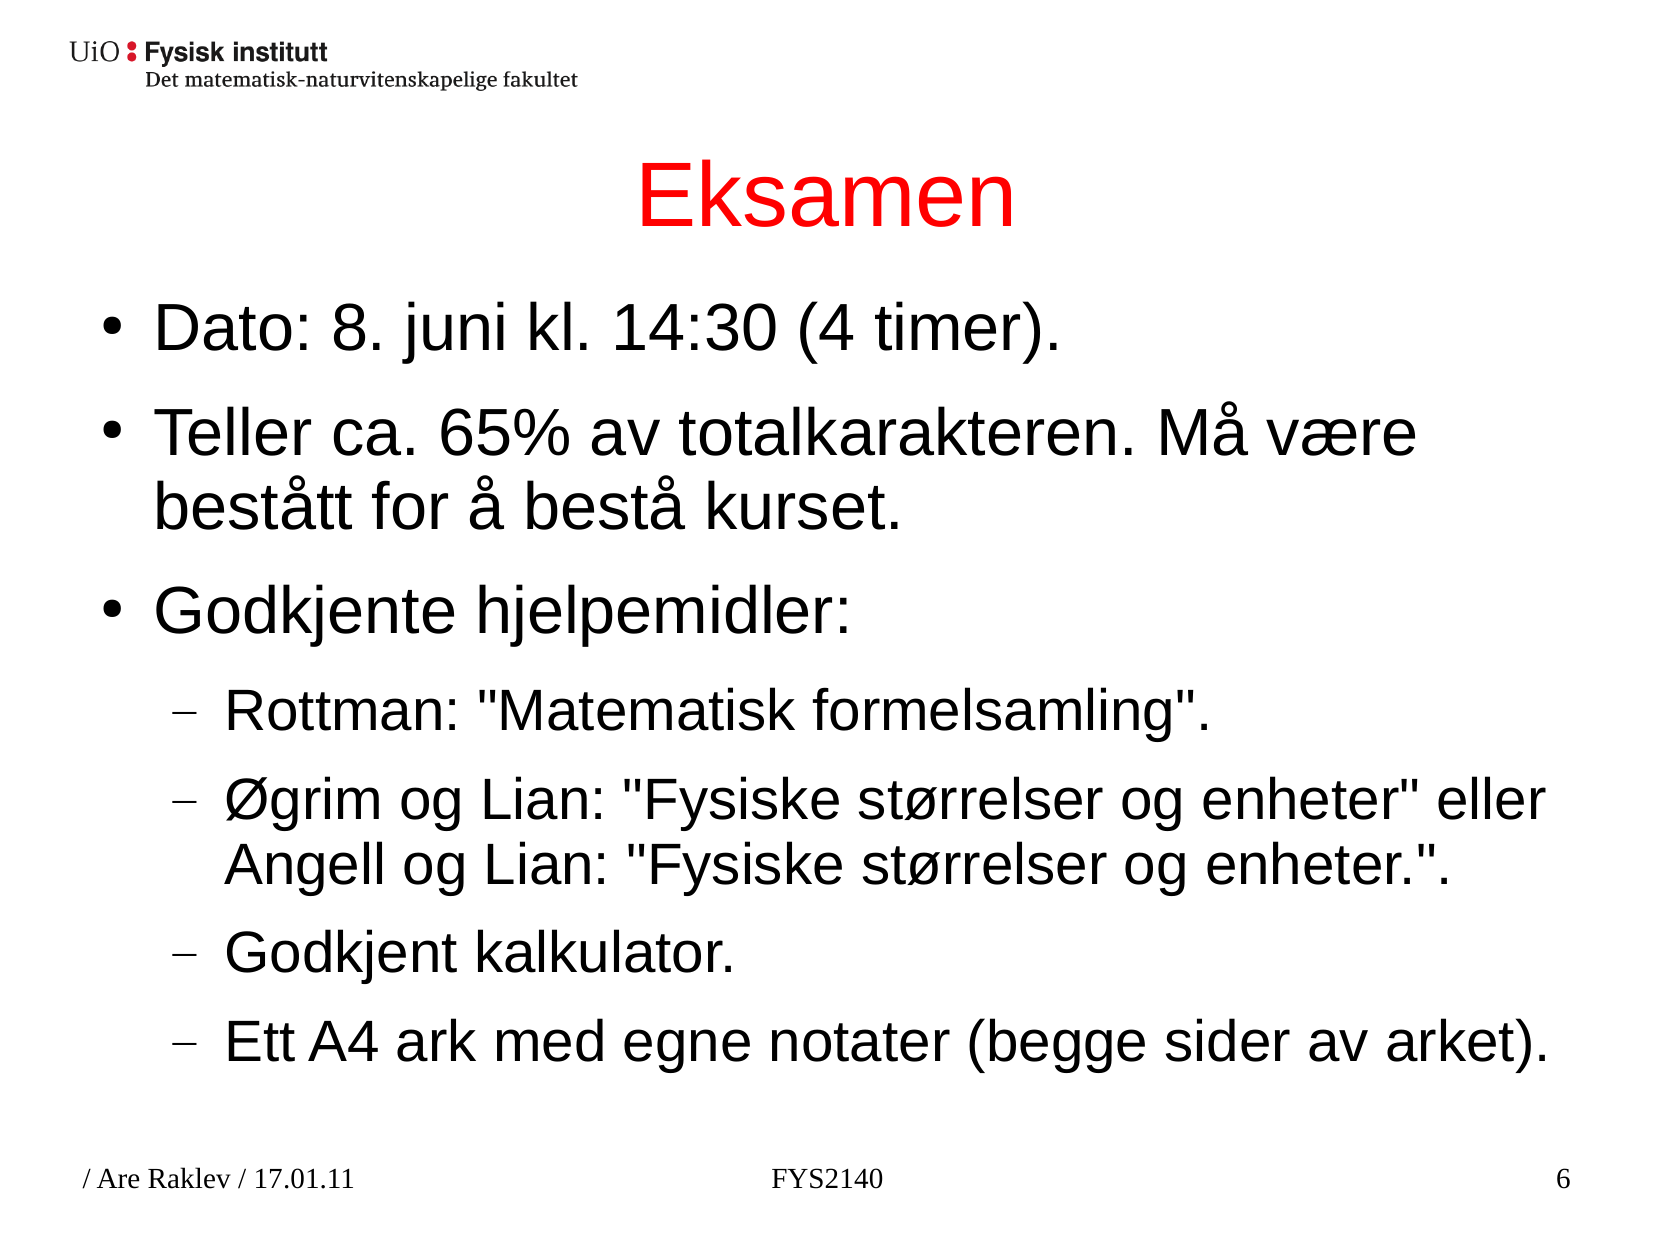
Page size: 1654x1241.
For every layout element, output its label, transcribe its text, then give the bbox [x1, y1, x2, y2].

picture [68, 37, 581, 93]
list Dato: 8. juni kl. 14:30 (4 timer). Teller ca. 65% av totalkarakteren. Må være bestått for å bestå kurset. Godkjente hjelpemidler: Rottman: "Matematisk formelsamling". Øgrim og Lian: "Fysiske størrelser og enheter" eller Angell og Lian: "Fysiske størrelser og enheter.". Godkjent kalkulator. Ett A4 ark med egne notater (begge sider av arket). [82, 290, 1571, 1094]
title Eksamen [82, 90, 1571, 290]
